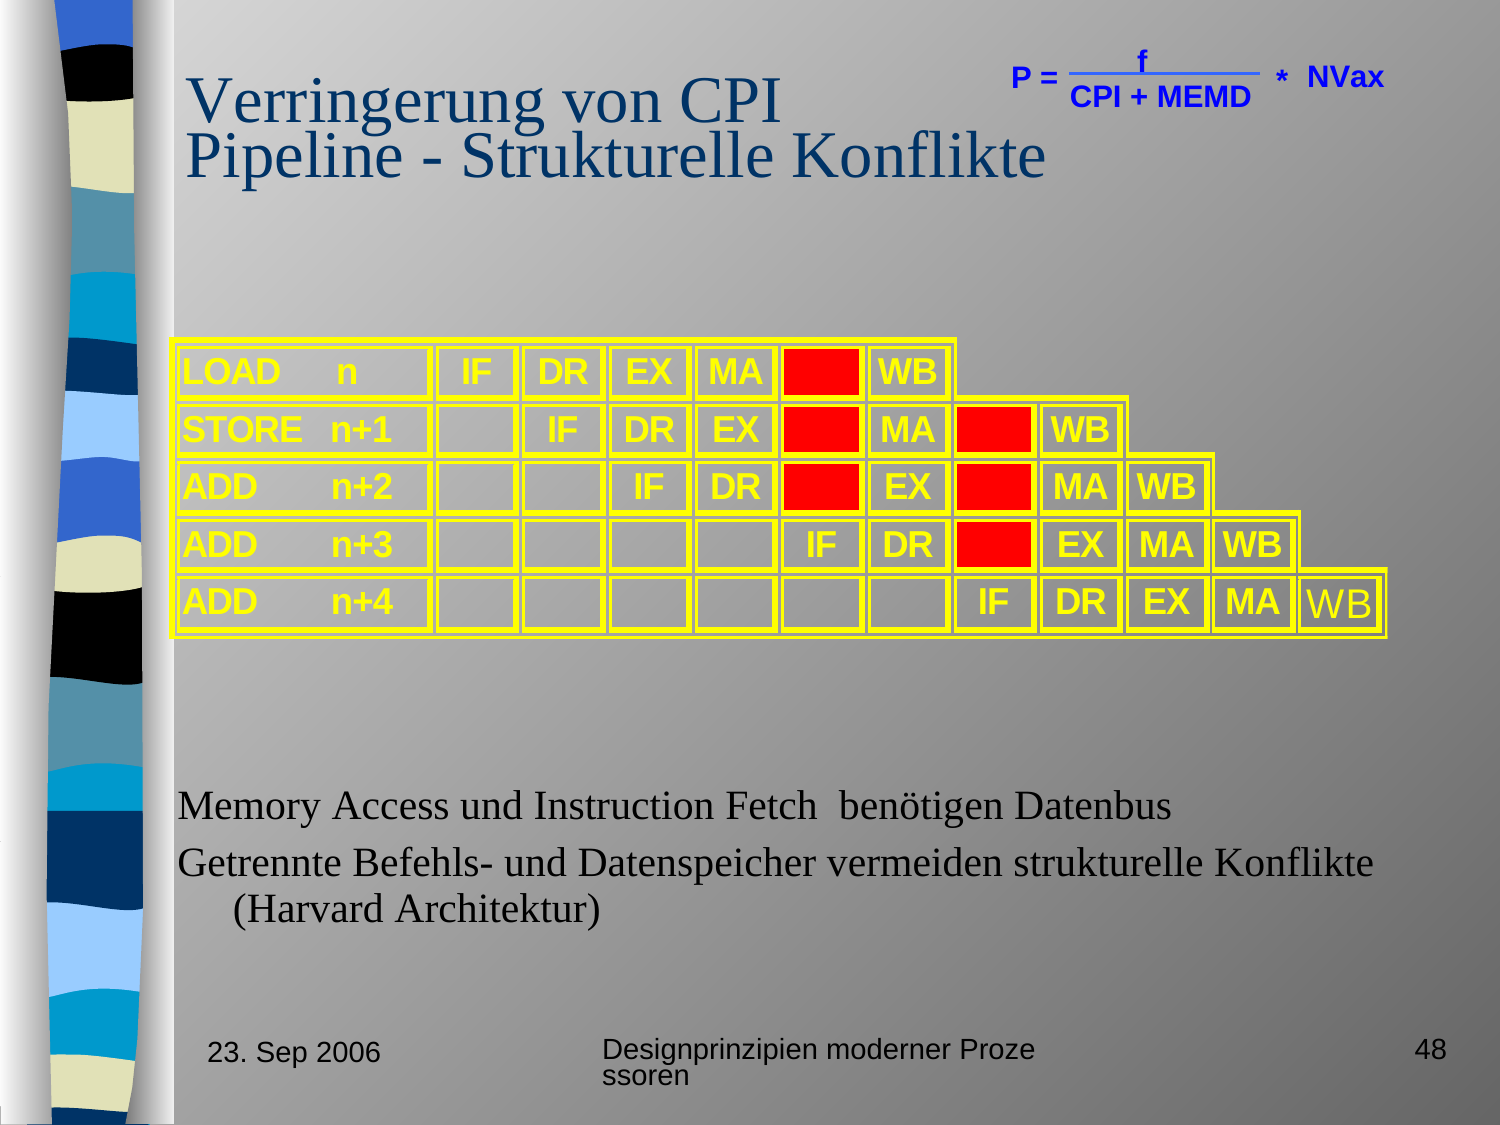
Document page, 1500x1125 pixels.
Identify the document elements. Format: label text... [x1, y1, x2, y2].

chart [1009, 42, 1421, 132]
title Verringerung von CPI Pipeline - Strukturelle Konflikte [171, 42, 1447, 224]
list Memory Access und Instruction Fetch benötigen Datenbus Getrennte Befehls- und Datenspeicher vermeiden strukturelle Konflikte (Harvard Architektur) [162, 774, 1431, 988]
chart [168, 337, 1388, 684]
